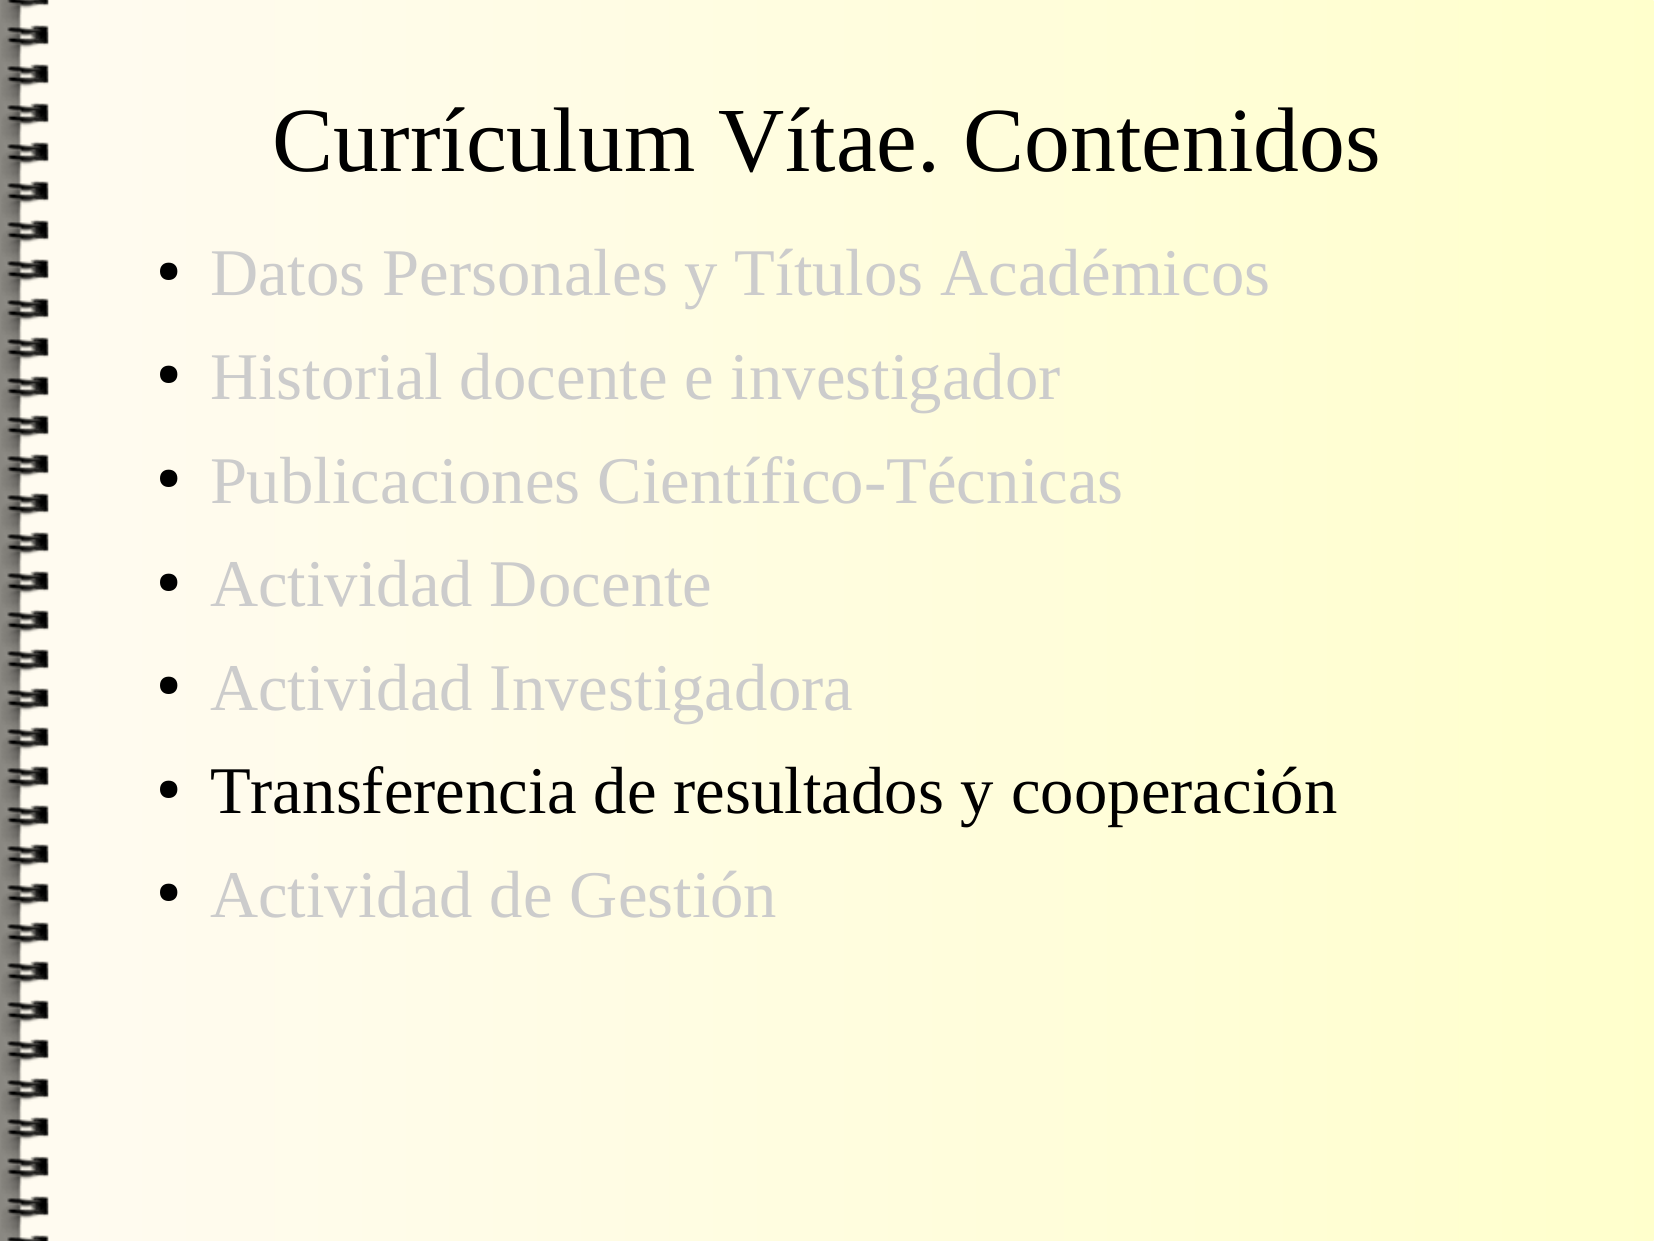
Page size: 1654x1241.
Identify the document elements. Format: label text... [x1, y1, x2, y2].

picture [0, 0, 1654, 1241]
title Currículum Vítae. Contenidos [121, 14, 1534, 236]
list Datos Personales y Títulos Académicos Historial docente e investigador Publicaciones Científico-Técnicas Actividad Docente Actividad Investigadora Transferencia de resultados y cooperación Actividad de Gestión [121, 236, 1534, 1226]
